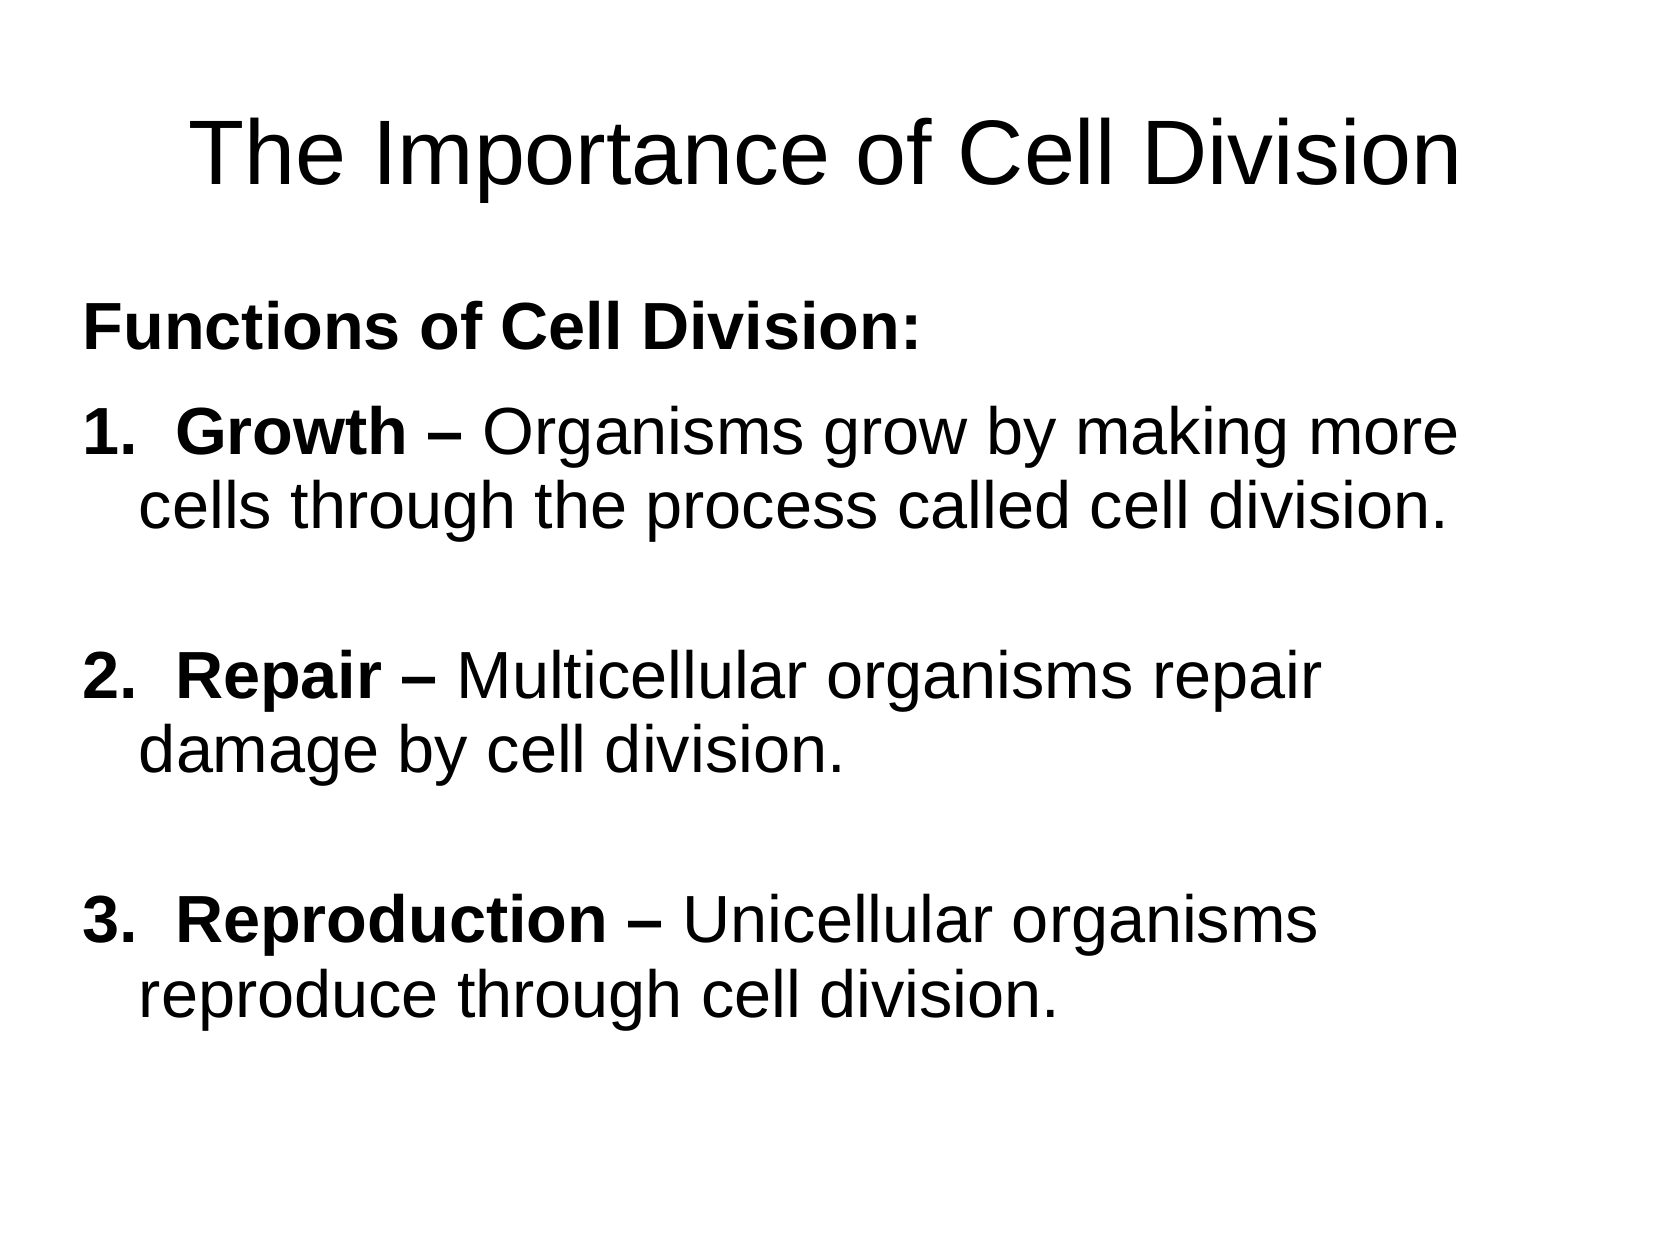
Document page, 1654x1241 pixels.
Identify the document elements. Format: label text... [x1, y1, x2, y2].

title The Importance of Cell Division [82, 49, 1571, 257]
list Functions of Cell Division: 1. Growth – Organisms grow by making more cells through the process called cell division. 2. Repair – Multicellular organisms repair damage by cell division. 3. Reproduction – Unicellular organisms reproduce through cell division. [82, 289, 1571, 1236]
